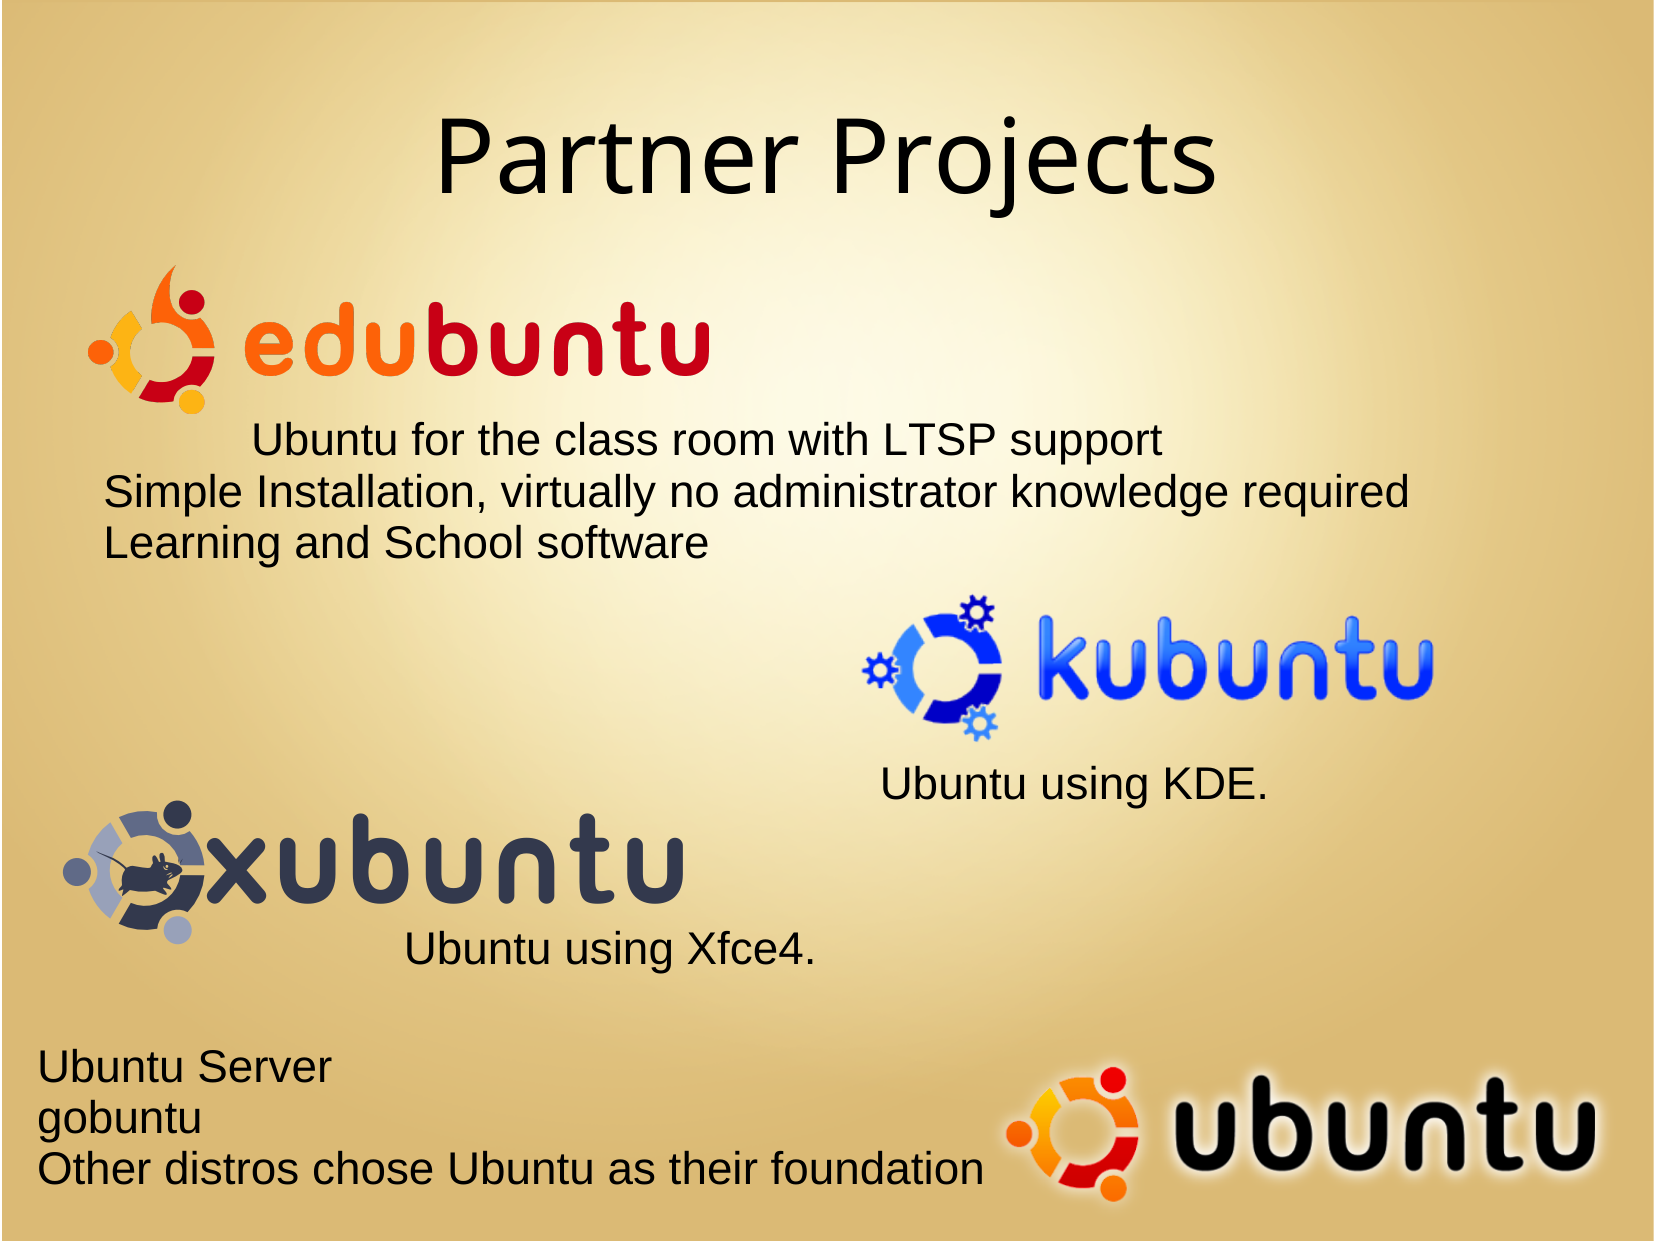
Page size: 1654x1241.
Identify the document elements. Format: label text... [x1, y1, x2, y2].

text_box Ubuntu for the class room with LTSP support Simple Installation, virtually no administrator knowledge required Learning and School software [88, 406, 1427, 650]
text_box Ubuntu Server gobuntu Other distros chose Ubuntu as their foundation [9, 1033, 1017, 1222]
text_box Ubuntu using Xfce4. [389, 915, 1178, 1022]
text_box Ubuntu using KDE. [865, 750, 1654, 857]
picture [2, 0, 1654, 1241]
title Partner Projects [82, 49, 1571, 257]
